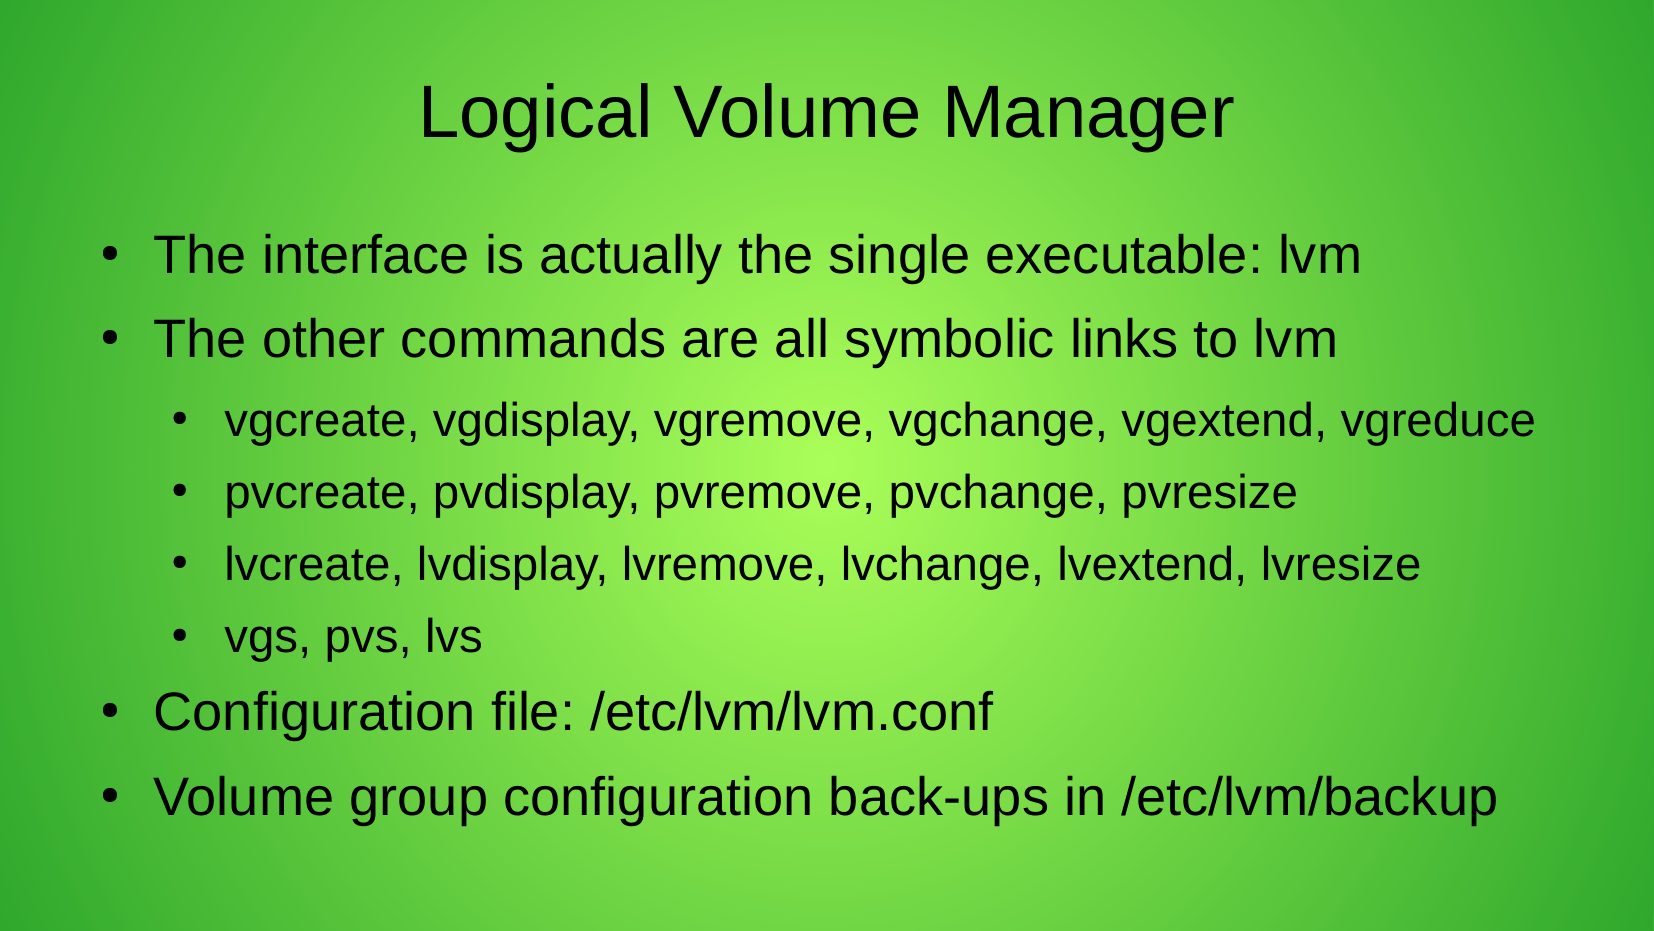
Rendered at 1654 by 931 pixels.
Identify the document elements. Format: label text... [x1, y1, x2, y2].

list The interface is actually the single executable: lvm The other commands are all symbolic links to lvm vgcreate, vgdisplay, vgremove, vgchange, vgextend, vgreduce pvcreate, pvdisplay, pvremove, pvchange, pvresize lvcreate, lvdisplay, lvremove, lvchange, lvextend, lvresize vgs, pvs, lvs Configuration file: /etc/lvm/lvm.conf Volume group configuration back-ups in /etc/lvm/backup [82, 224, 1571, 875]
title Logical Volume Manager [82, 35, 1571, 189]
